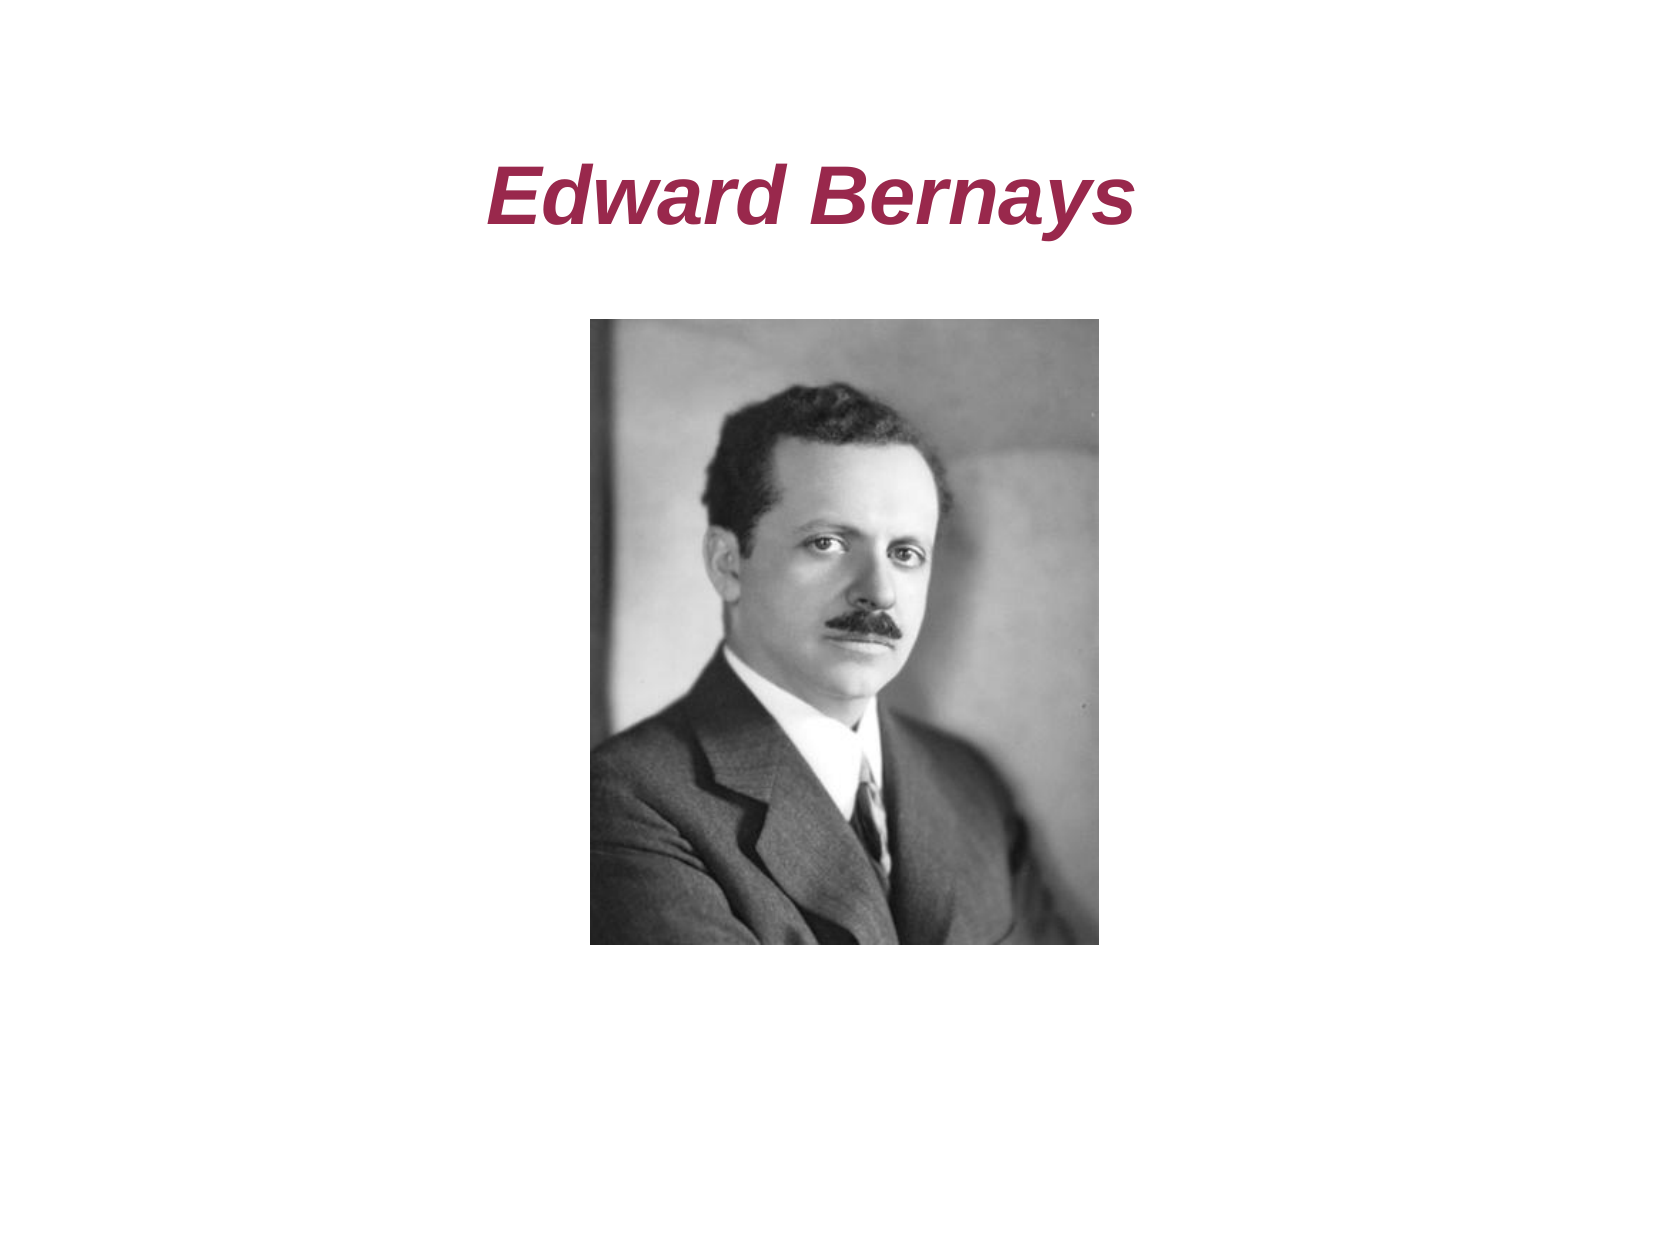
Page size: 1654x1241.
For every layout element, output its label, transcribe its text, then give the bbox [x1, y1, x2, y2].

picture [590, 319, 1099, 945]
title Edward Bernays [118, 112, 1506, 281]
